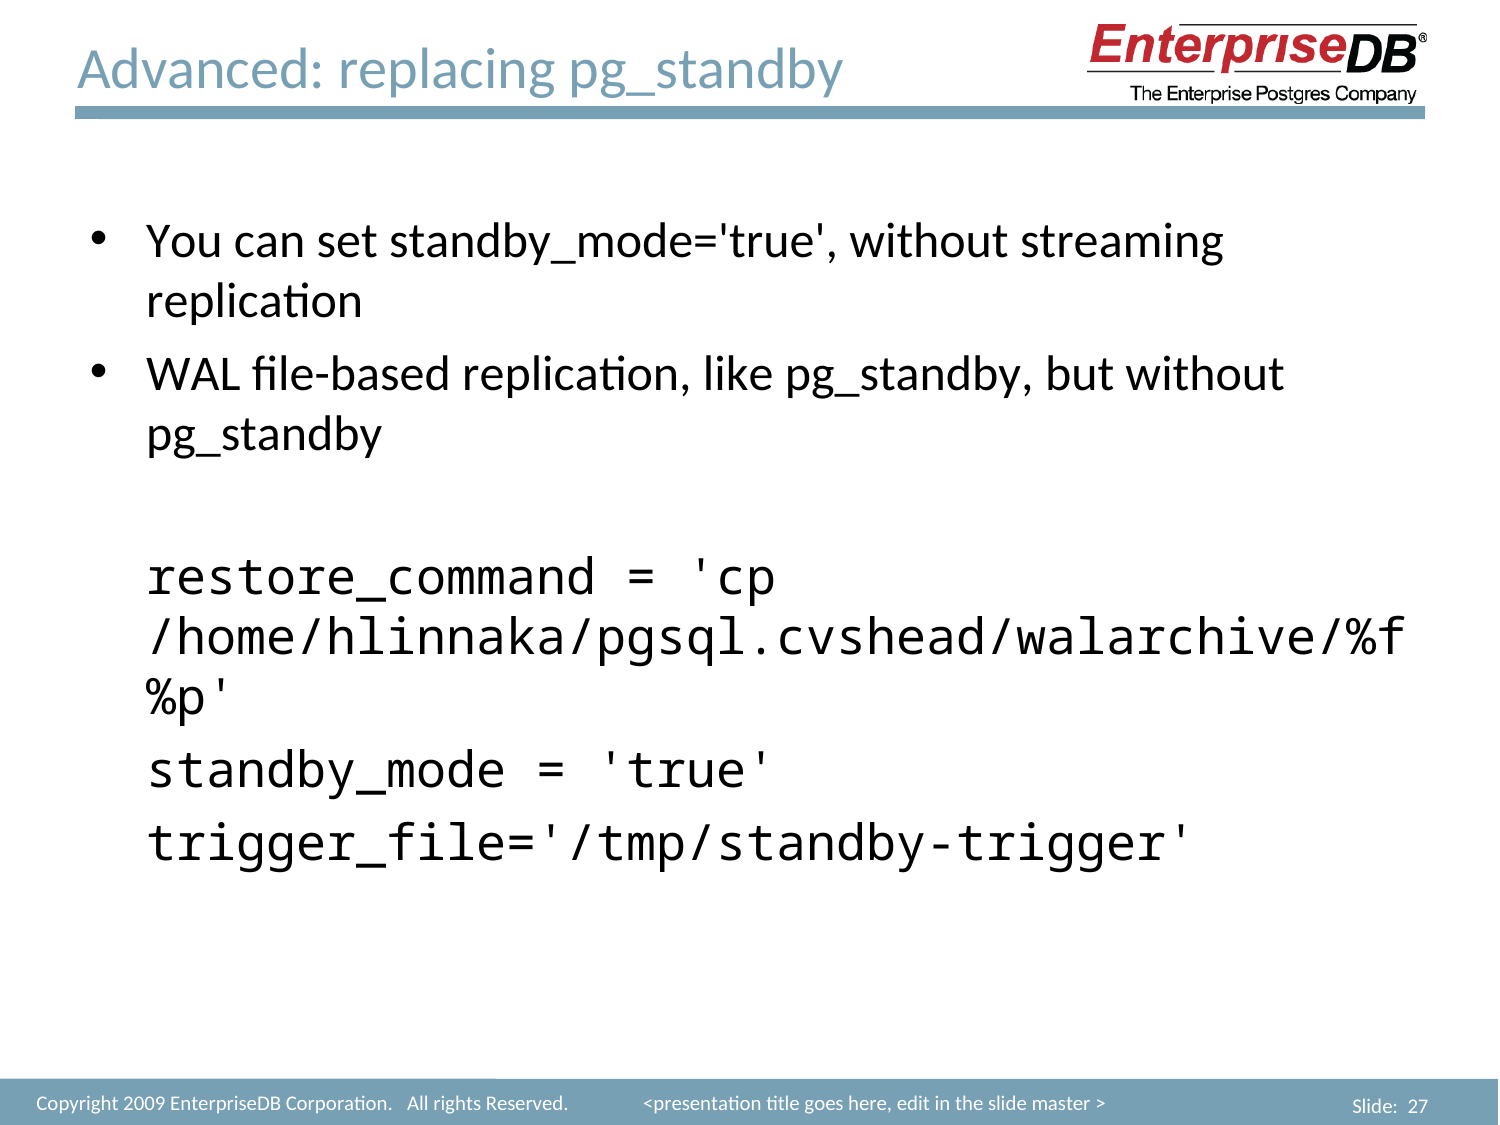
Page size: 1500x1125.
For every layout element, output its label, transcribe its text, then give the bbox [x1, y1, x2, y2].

title Advanced: replacing pg_standby [62, 12, 1123, 118]
picture [1123, 24, 1427, 104]
list You can set standby_mode='true', without streaming replication WAL file-based replication, like pg_standby, but without pg_standby restore_command = 'cp /home/hlinnaka/pgsql.cvshead/walarchive/%f %p' standby_mode = 'true' trigger_file='/tmp/standby-trigger' [75, 200, 1426, 943]
